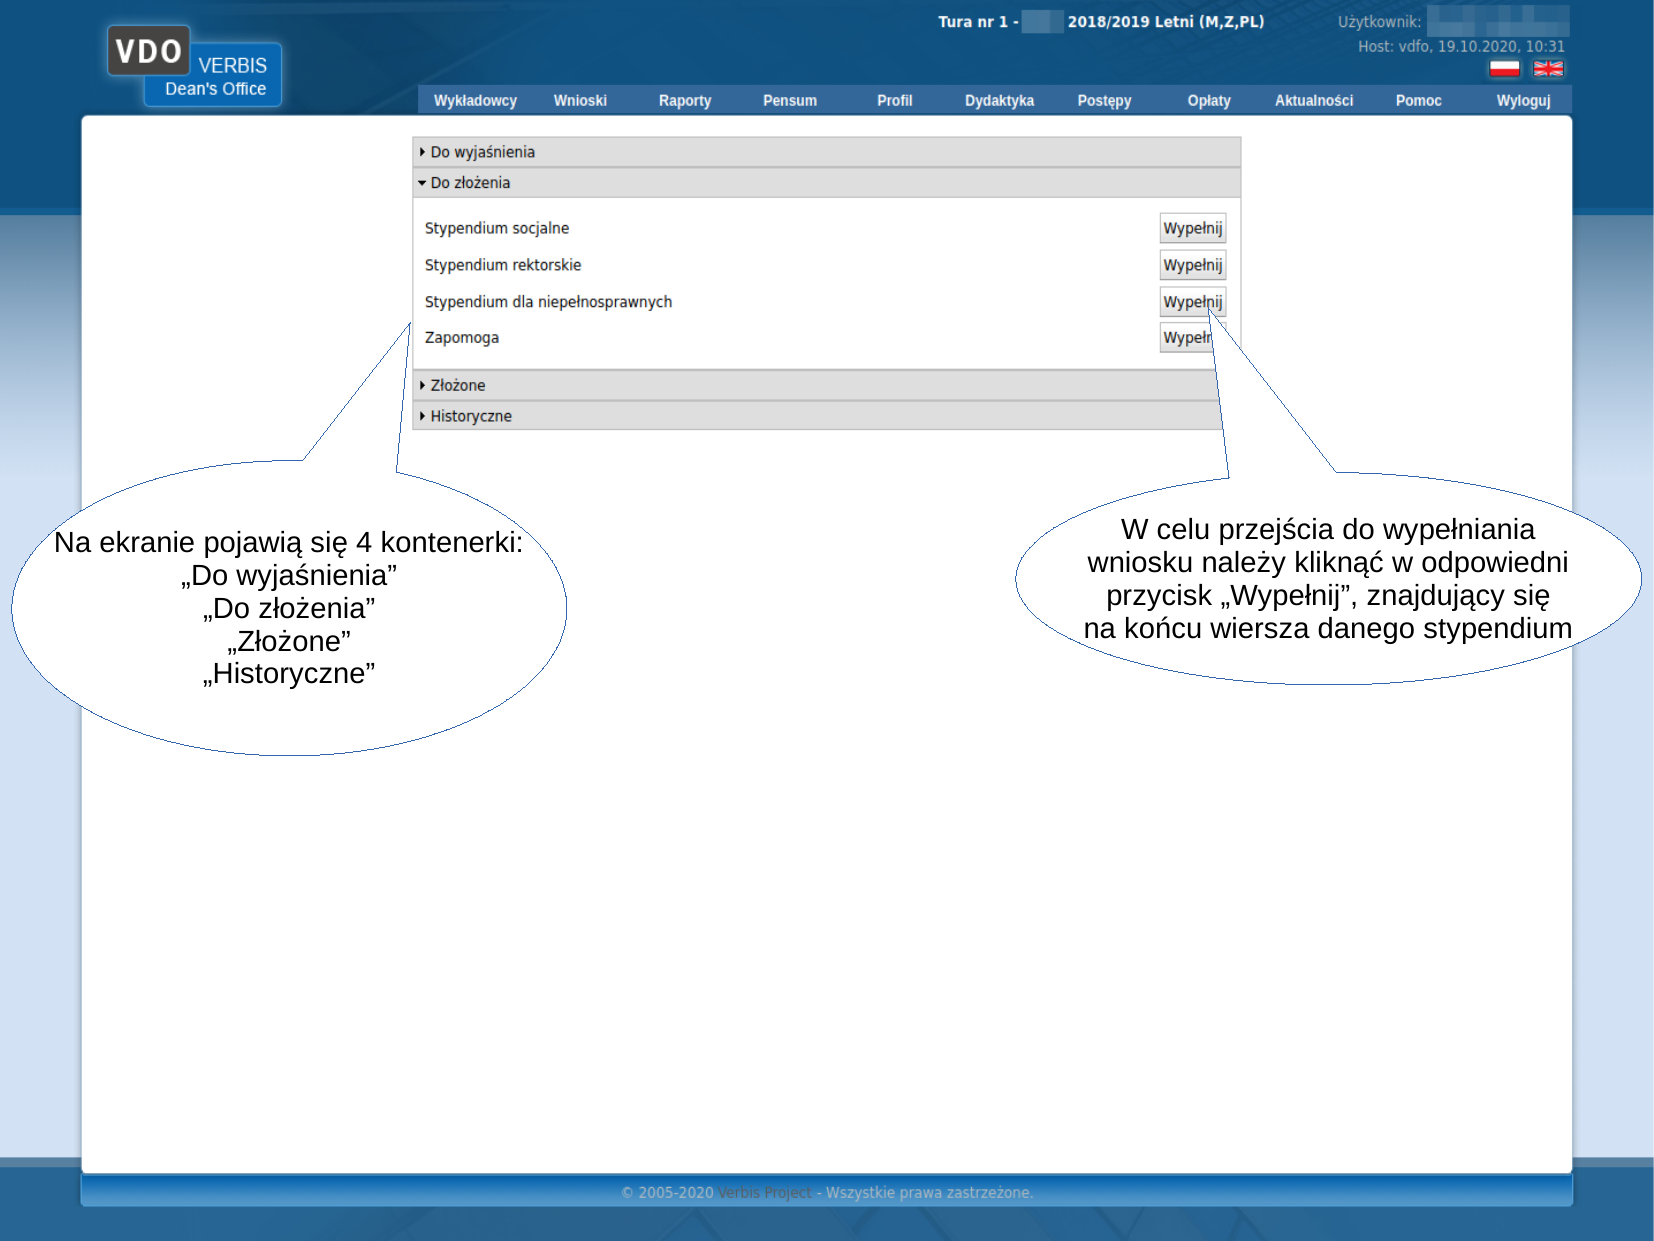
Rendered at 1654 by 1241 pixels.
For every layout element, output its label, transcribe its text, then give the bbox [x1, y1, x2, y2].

picture [0, 0, 1654, 1241]
text_box Na ekranie pojawią się 4 kontenerki: „Do wyjaśnienia” „Do złożenia” „Złożone” „Historyczne” [11, 322, 567, 756]
text_box W celu przejścia do wypełniania wniosku należy kliknąć w odpowiedni przycisk „Wypełnij”, znajdujący się na końcu wiersza danego stypendium [1015, 307, 1642, 685]
